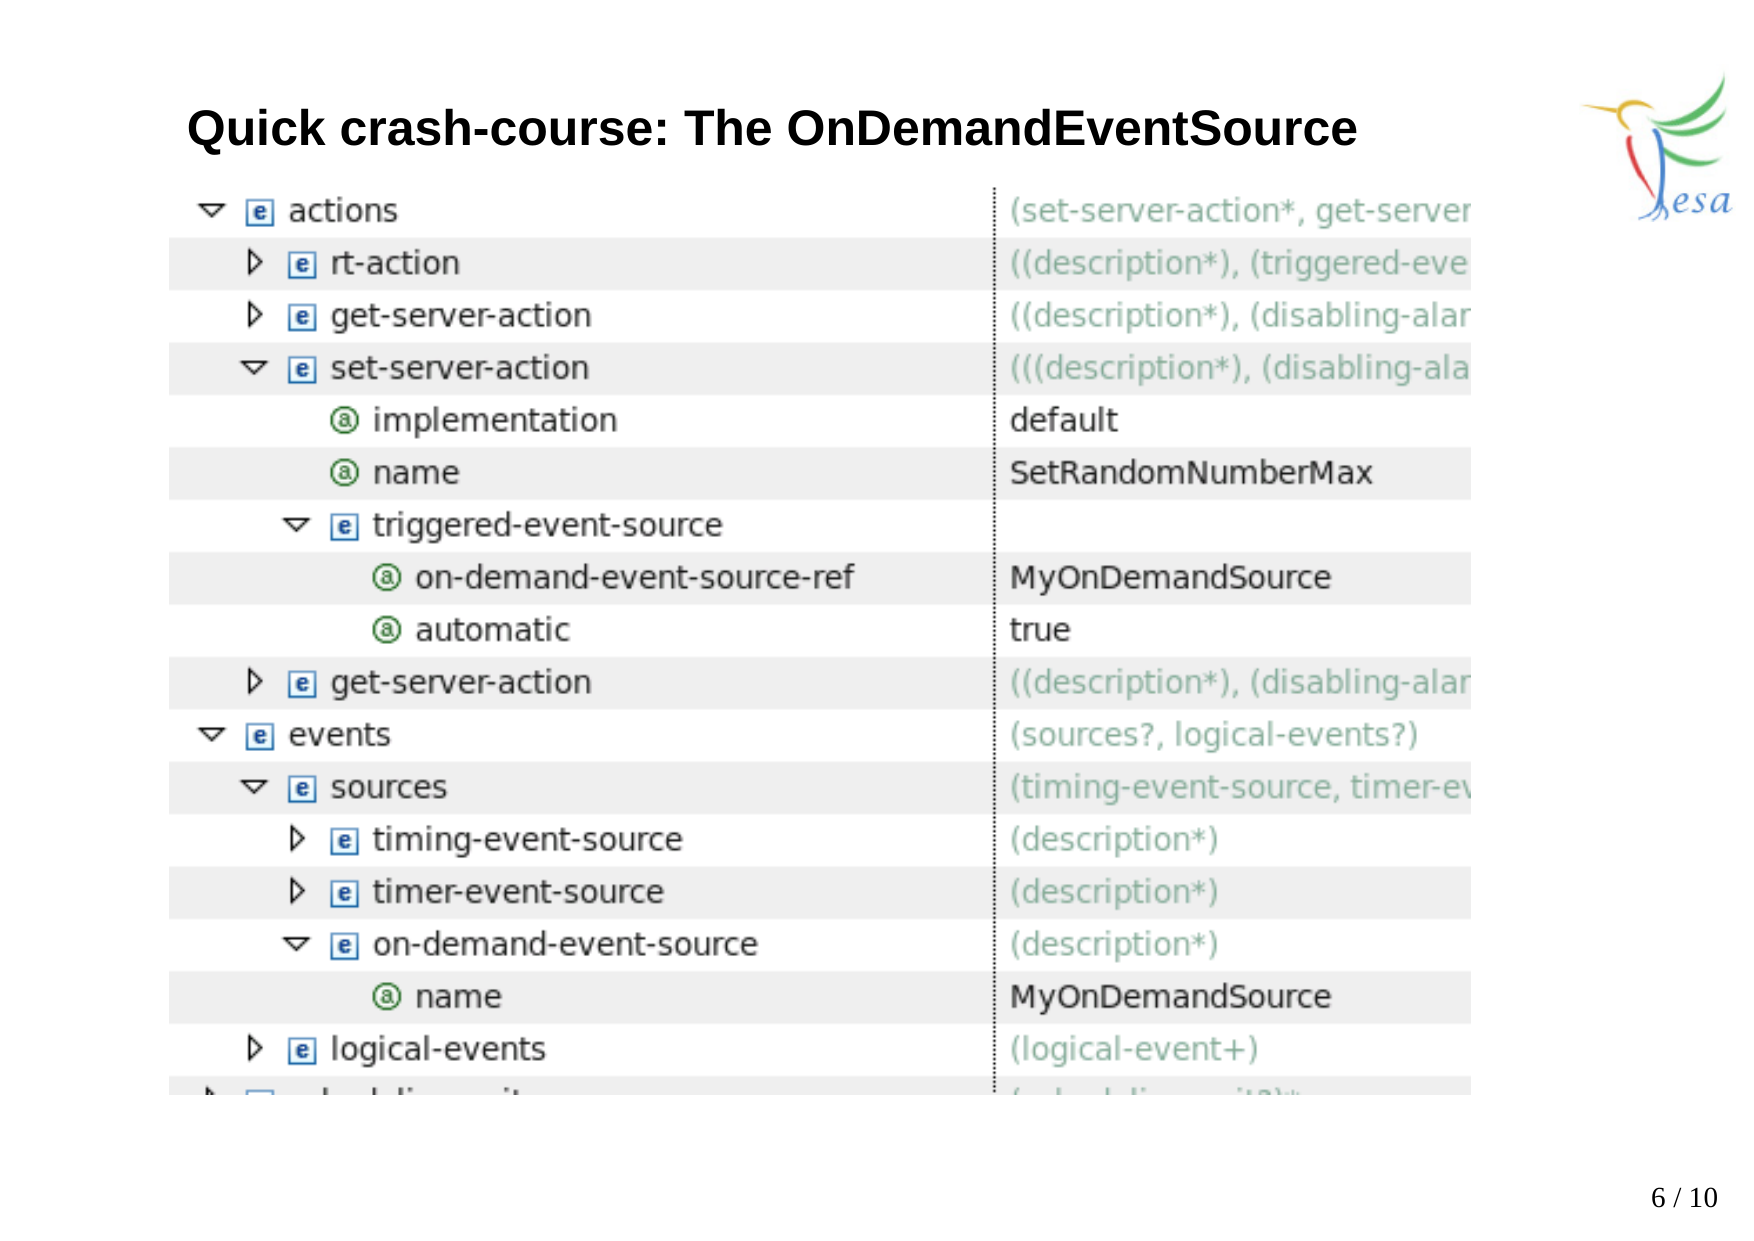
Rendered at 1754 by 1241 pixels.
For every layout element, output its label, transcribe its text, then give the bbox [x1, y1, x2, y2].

picture [1579, 64, 1736, 222]
text_box Quick crash-course: The OnDemandEventSource [172, 93, 1508, 166]
picture [169, 186, 1471, 1096]
